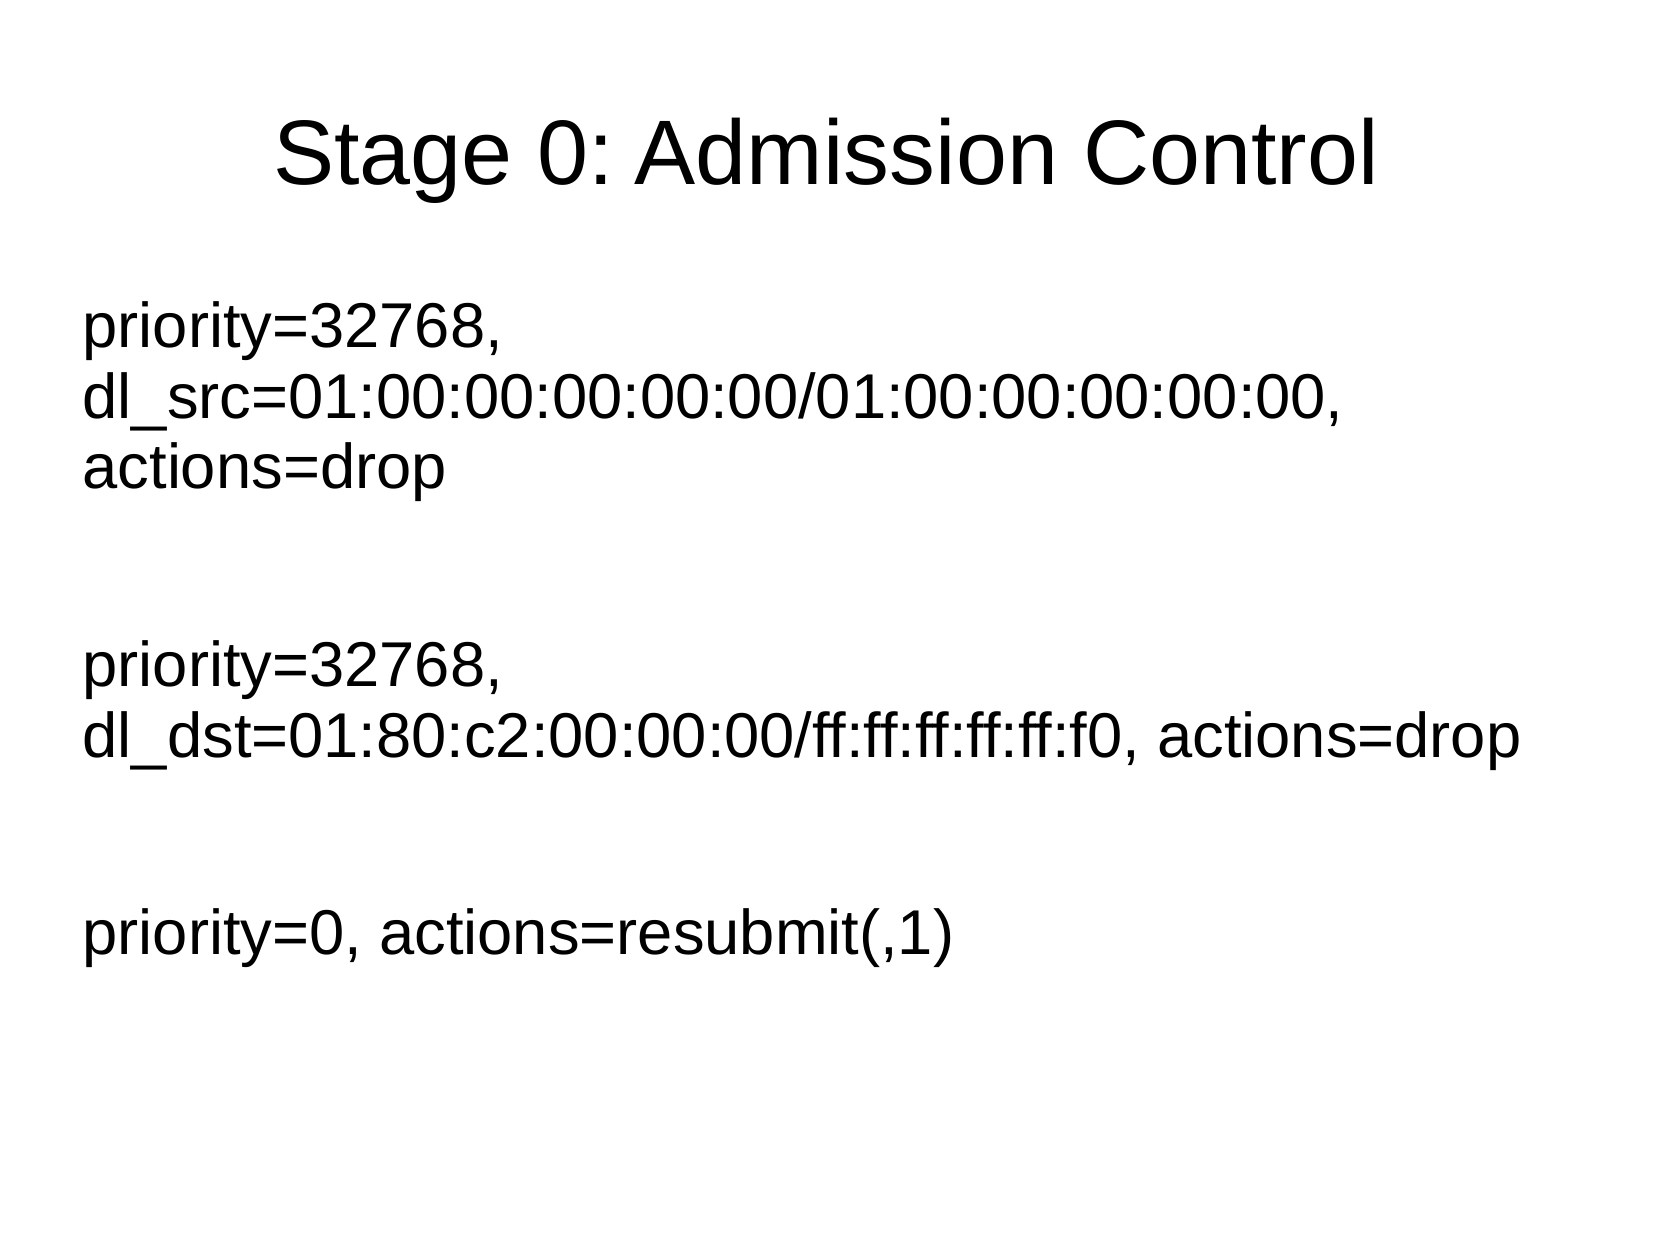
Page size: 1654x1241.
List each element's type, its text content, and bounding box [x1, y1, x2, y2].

text_box [82, 290, 1538, 1010]
title Stage 0: Admission Control [82, 49, 1571, 257]
